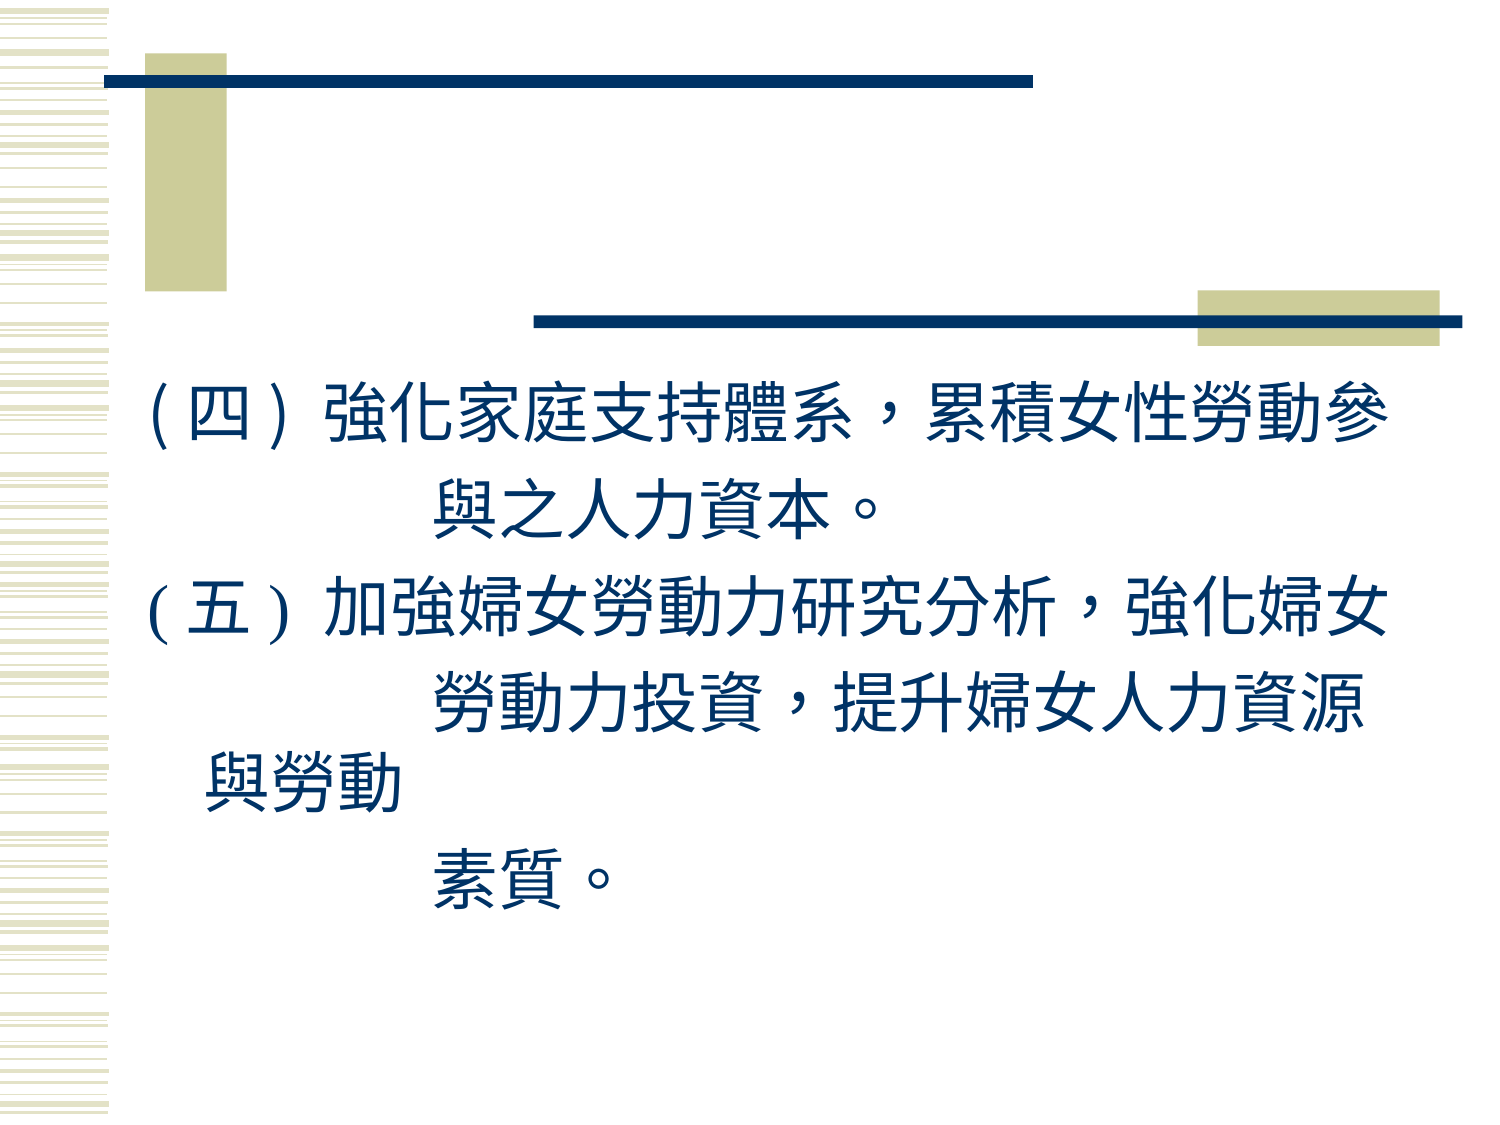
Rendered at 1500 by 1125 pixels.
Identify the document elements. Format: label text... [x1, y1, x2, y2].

list (四) 強化家庭支持體系，累積女性勞動參 與之人力資本。 (五) 加強婦女勞動力研究分析，強化婦女 勞動力投資，提升婦女人力資源與勞動 素質。 [132, 363, 1439, 1000]
